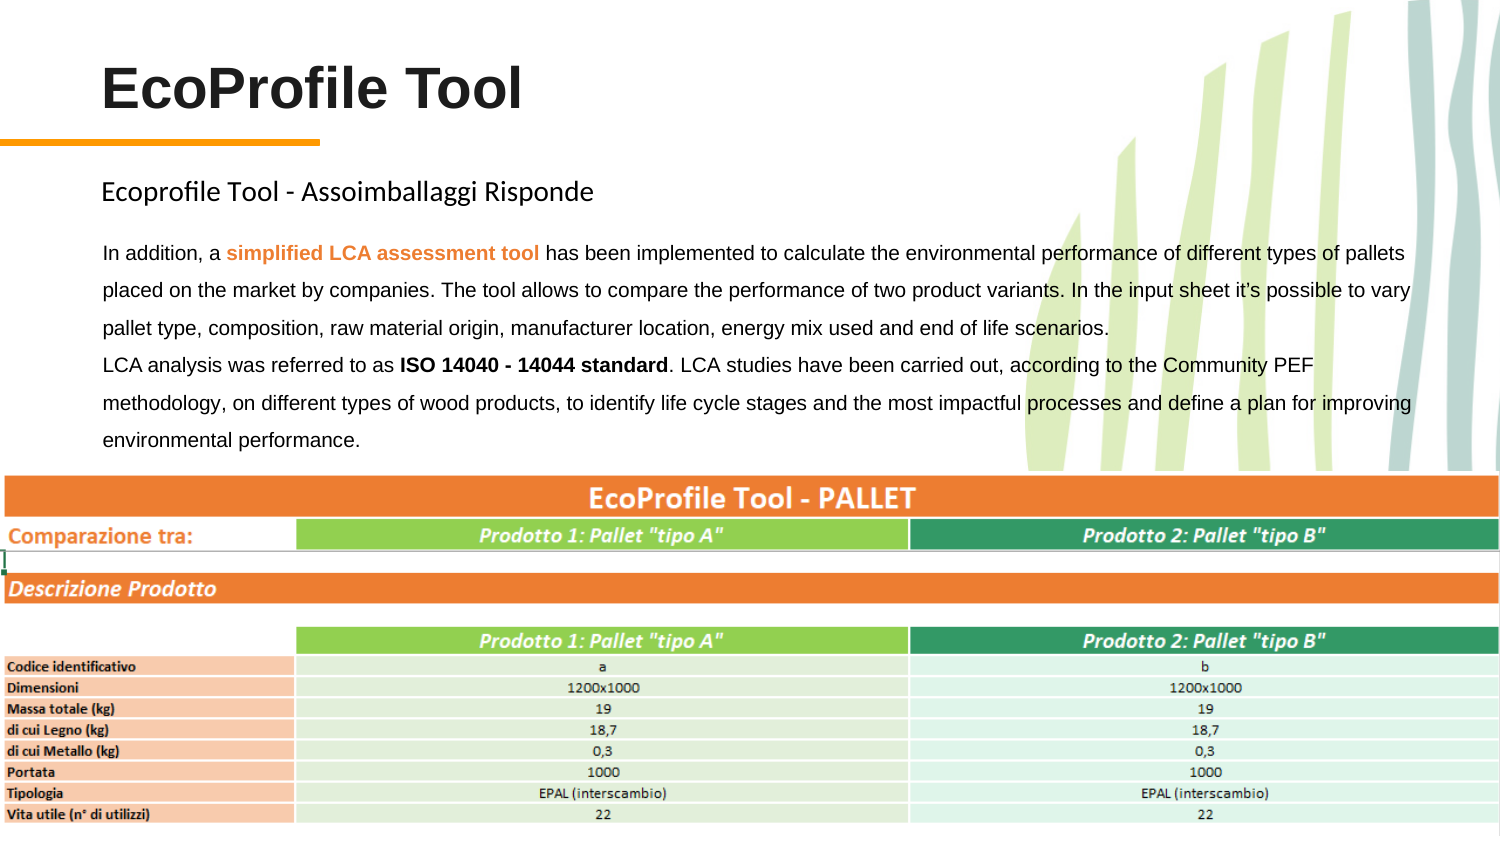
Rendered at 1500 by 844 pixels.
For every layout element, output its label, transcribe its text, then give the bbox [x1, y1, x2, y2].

text_box Ecoprofile Tool - Assoimballaggi Risponde [86, 150, 1282, 229]
picture [0, 0, 1500, 844]
text_box EcoProfile Tool [86, 35, 1282, 115]
text_box In addition, a simplified LCA assessment tool has been implemented to calculate the environmental performance of different types of pallets placed on the market by companies. The tool allows to compare the performance of two product variants. In the input sheet it’s possible to vary pallet type, composition, raw material origin, manufacturer location, energy mix used and end of life scenarios. LCA analysis was referred to as ISO 14040 - 14044 standard. LCA studies have been carried out, according to the Community PEF methodology, on different types of wood products, to identify life cycle stages and the most impactful processes and define a plan for improving environmental performance. [88, 212, 1437, 471]
text_box [0, 140, 319, 146]
